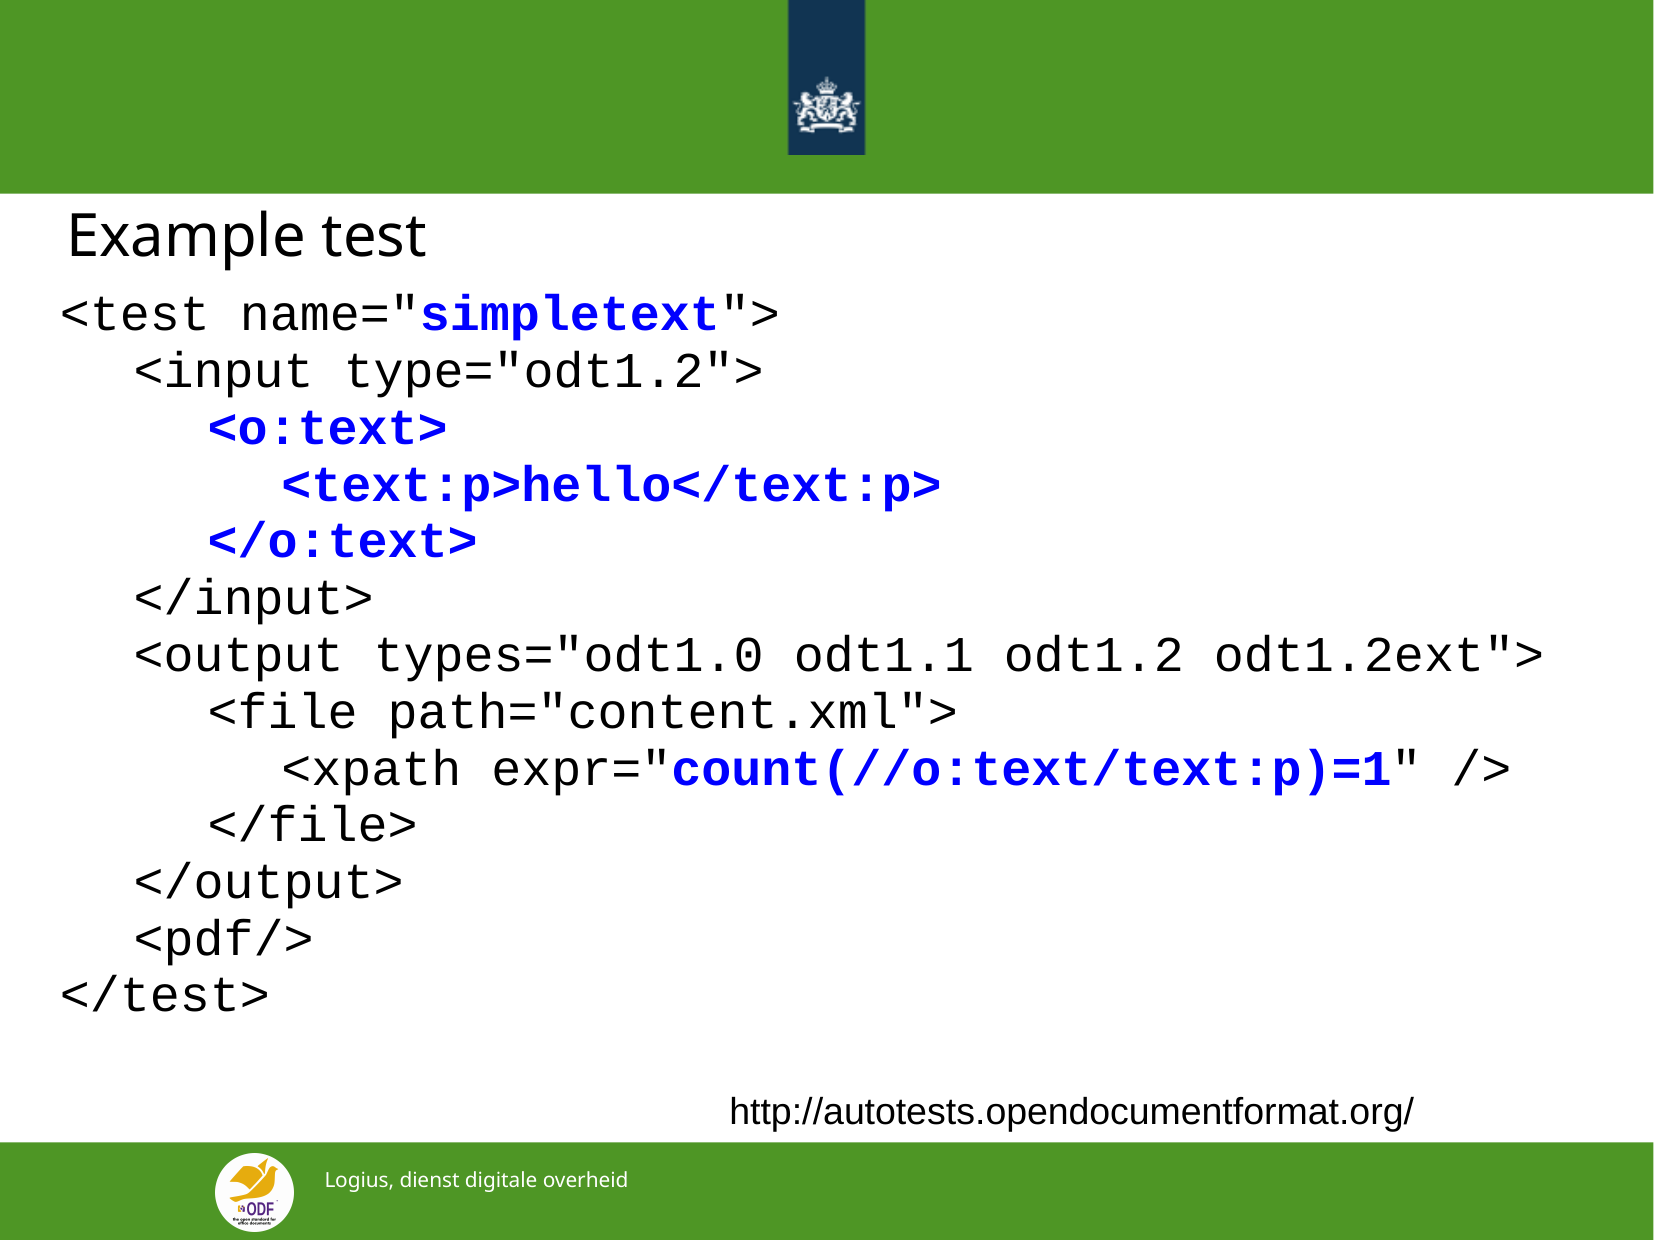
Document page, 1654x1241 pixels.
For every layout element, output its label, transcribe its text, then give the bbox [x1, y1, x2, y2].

text_box http://autotests.opendocumentformat.org/ [714, 1083, 1430, 1140]
title Example test [66, 181, 1486, 225]
picture [215, 1156, 294, 1232]
text_box <test name="simpletext"> <input type="odt1.2"> <o:text> <text:p>hello</text:p> </o:text> </input> <output types="odt1.0 odt1.1 odt1.2 odt1.2ext"> <file path="content.xml"> <xpath expr="count(//o:text/text:p)=1" /> </file> </output> <pdf/> </test> [45, 225, 1621, 1156]
picture [0, 0, 1654, 155]
